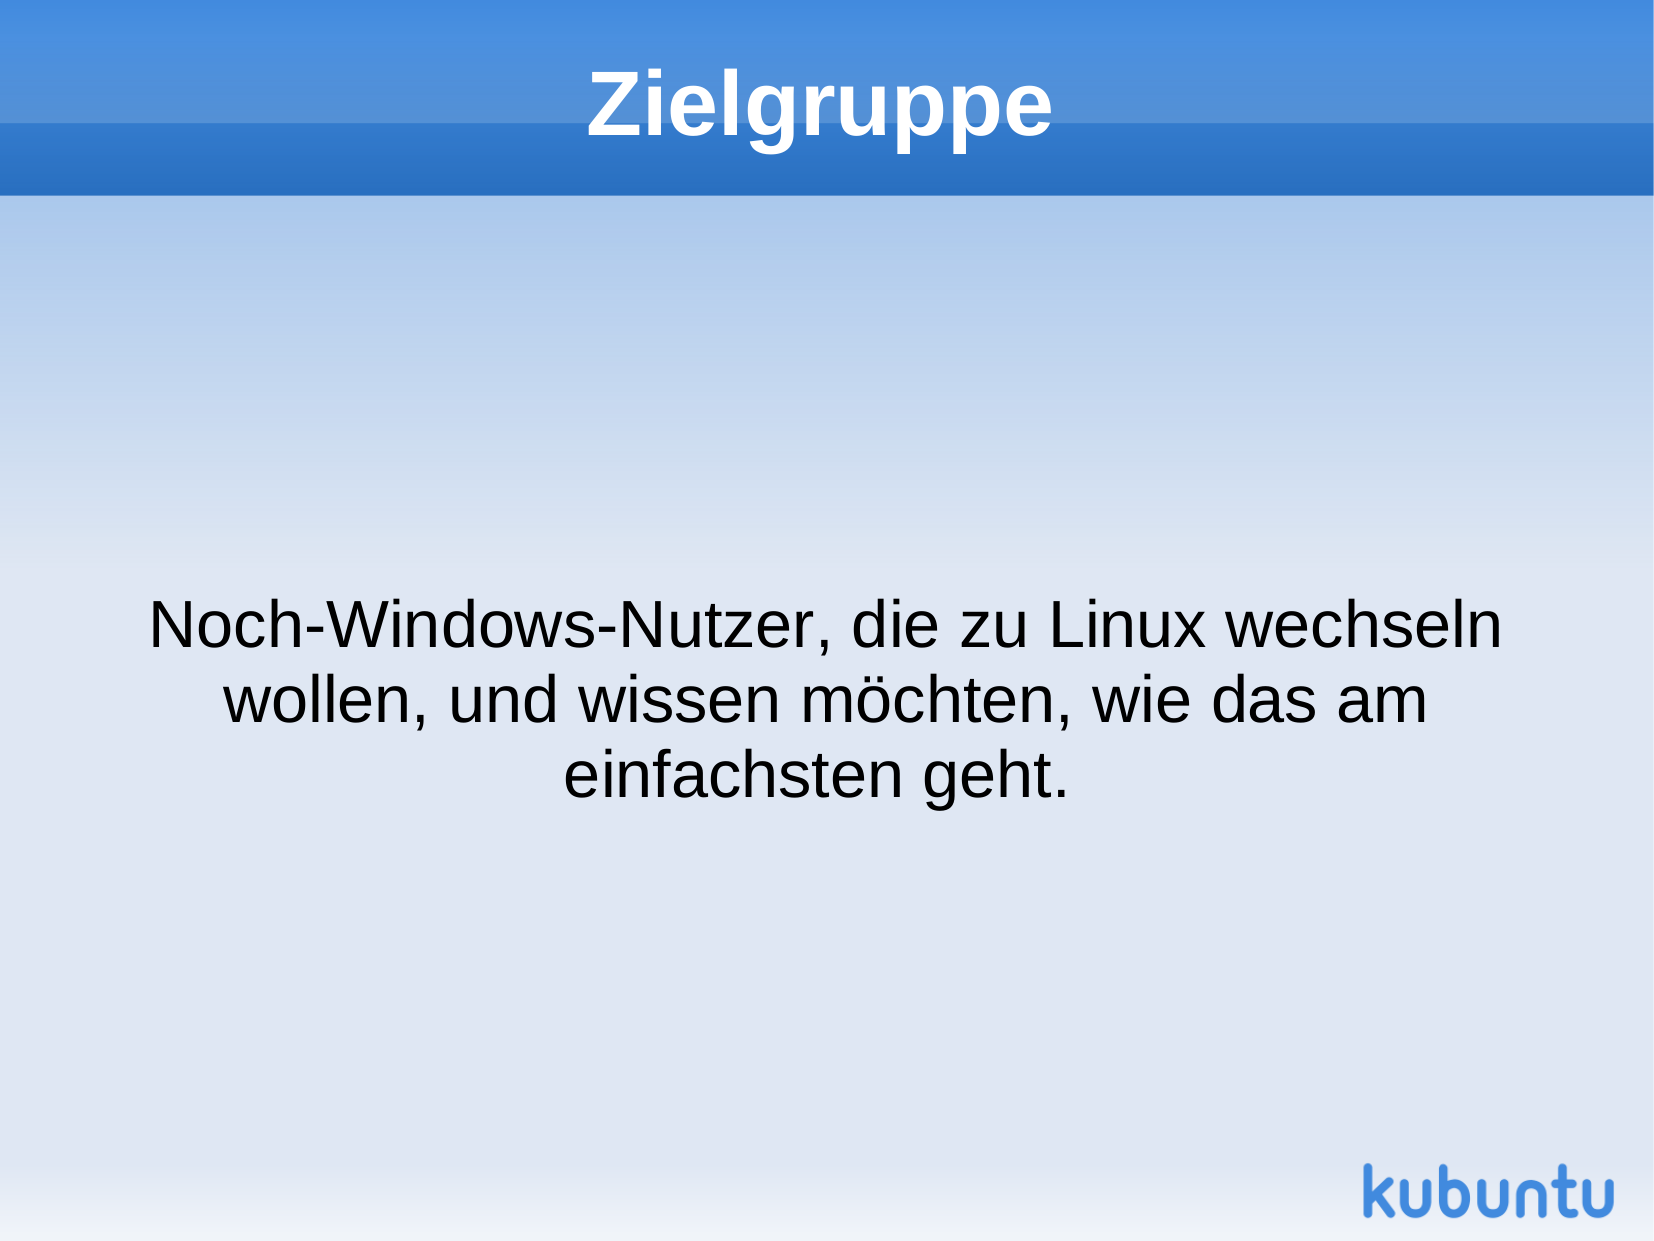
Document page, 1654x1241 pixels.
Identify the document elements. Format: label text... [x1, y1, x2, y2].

picture [0, 0, 1654, 1241]
title Zielgruppe [76, 0, 1565, 208]
subtitle Noch-Windows-Nutzer, die zu Linux wechseln wollen, und wissen möchten, wie das am einfachsten geht. [82, 290, 1571, 1109]
